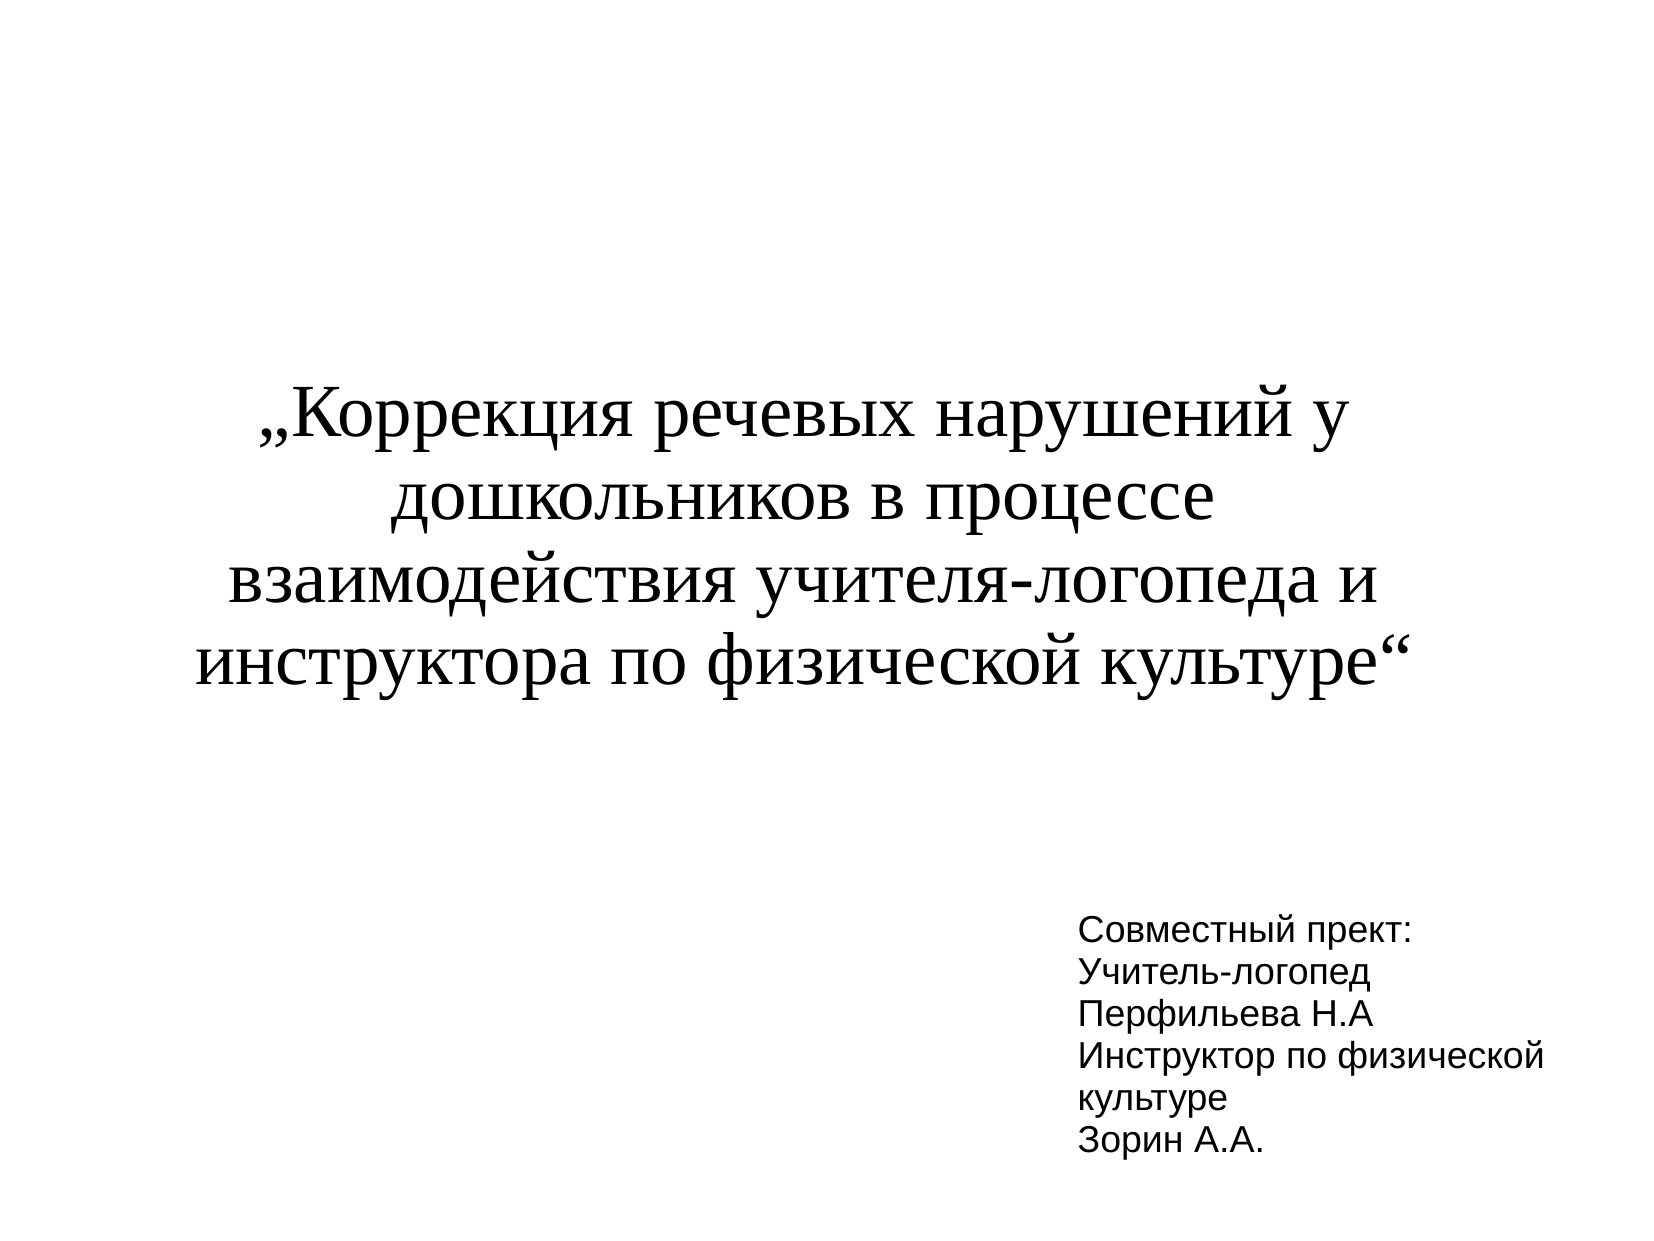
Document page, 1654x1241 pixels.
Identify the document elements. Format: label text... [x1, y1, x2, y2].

text_box Совместный прект: Учитель-логопед Перфильева Н.А Инструктор по физической культуре Зорин А.А. [1062, 901, 1595, 1211]
text_box „Коррекция речевых нарушений у дошкольников в процессе взаимодействия учителя-логопеда и инструктора по физической культуре“ [132, 295, 1477, 916]
